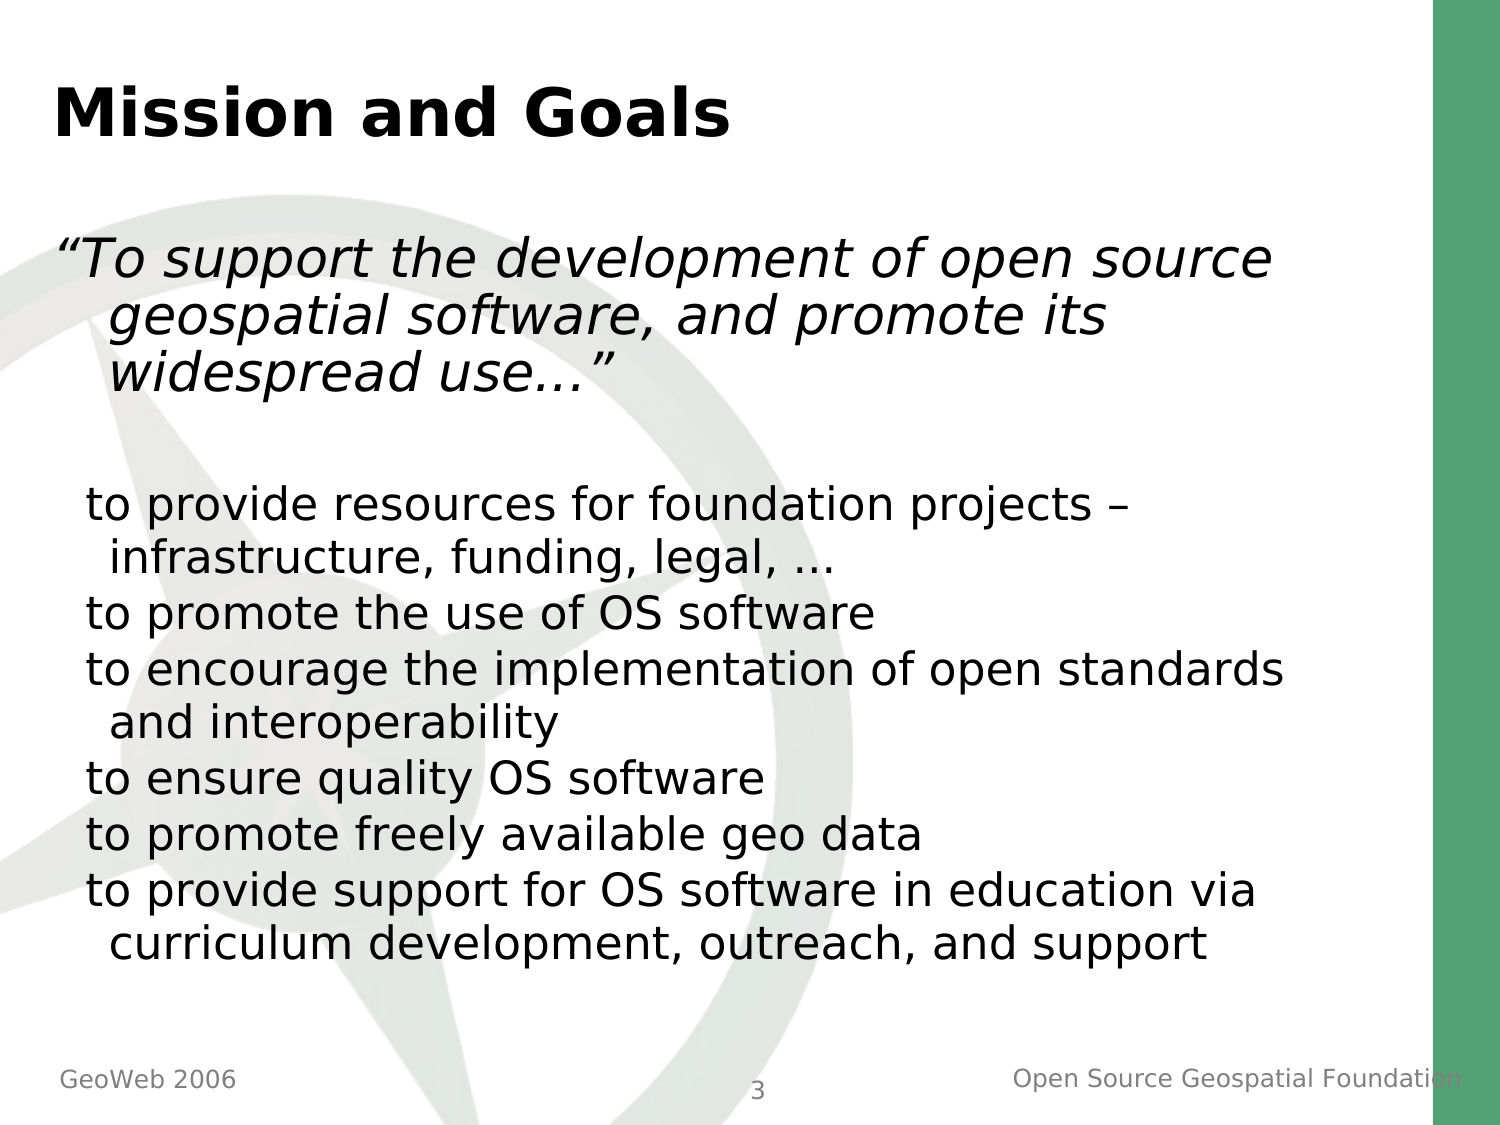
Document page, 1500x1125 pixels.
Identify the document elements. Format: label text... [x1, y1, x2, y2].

list “To support the development of open source geospatial software, and promote its widespread use...” to provide resources for foundation projects –infrastructure, funding, legal, ... to promote the use of OS software to encourage the implementation of open standards and interoperability to ensure quality OS software to promote freely available geo data to provide support for OS software in education via curriculum development, outreach, and support [52, 232, 1313, 1051]
picture [0, 174, 925, 1125]
title Mission and Goals [52, 22, 1313, 210]
